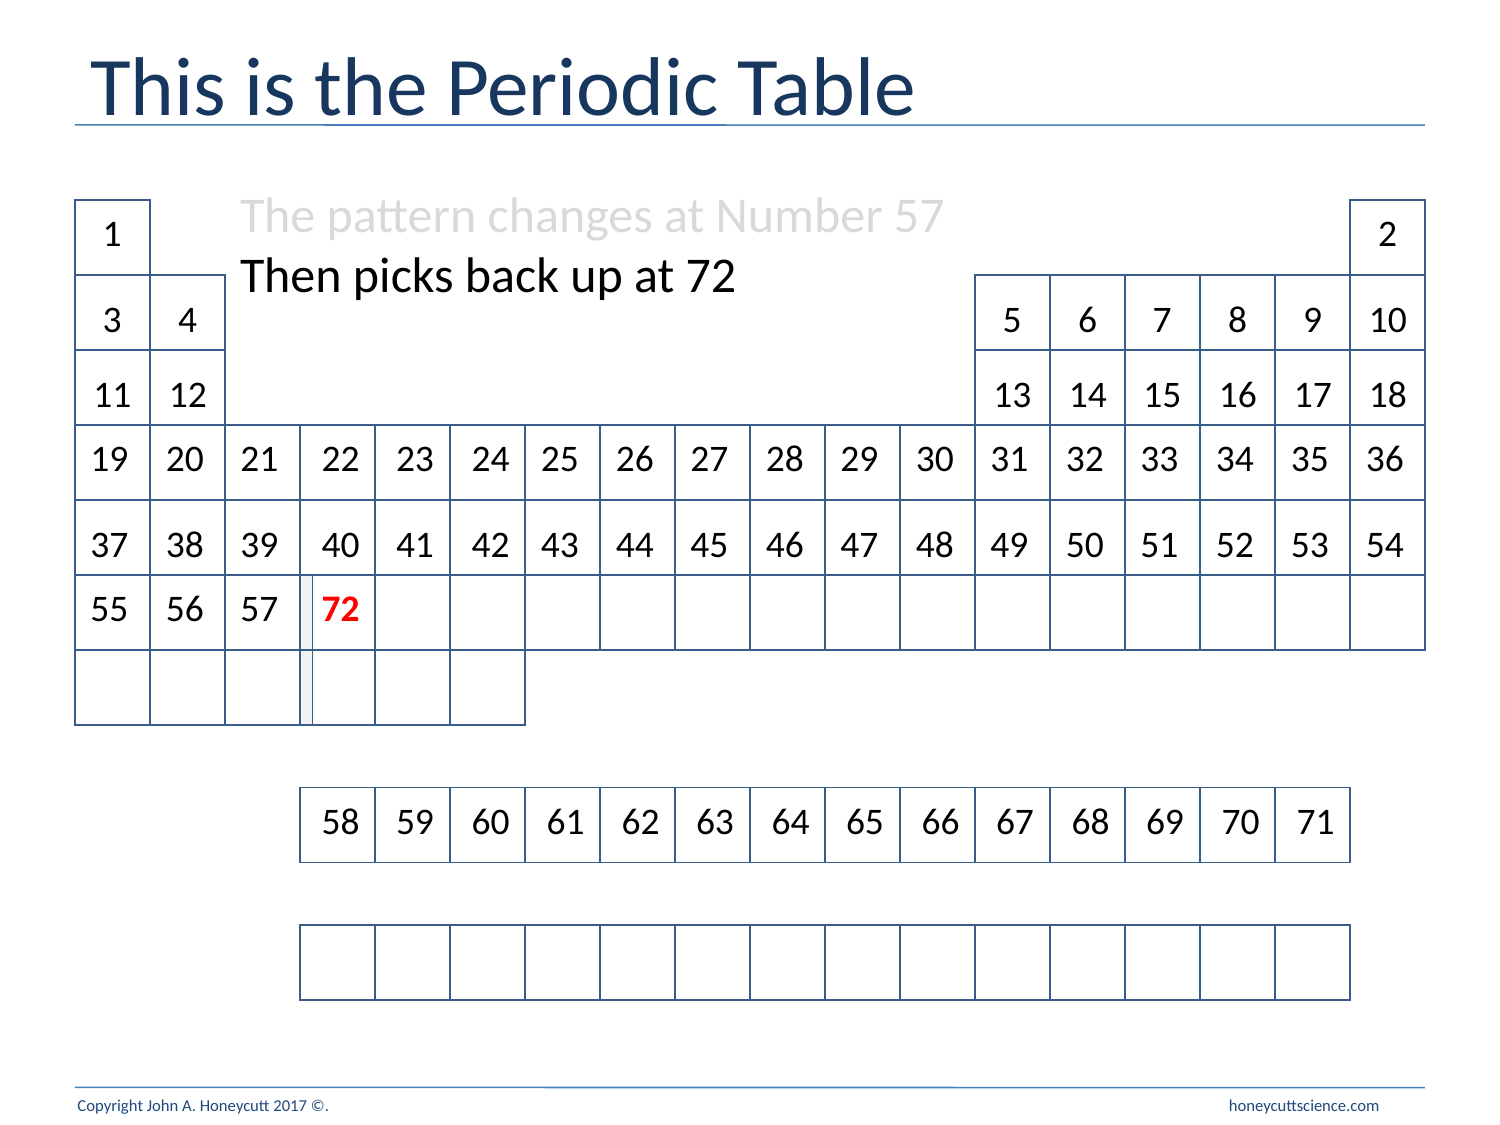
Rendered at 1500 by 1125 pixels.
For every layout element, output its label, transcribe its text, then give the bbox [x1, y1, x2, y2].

text_box 38 [150, 512, 220, 574]
title This is the Periodic Table [75, 45, 1425, 121]
text_box 6 [1062, 287, 1113, 349]
text_box 29 [824, 426, 894, 488]
text_box 36 [1350, 426, 1420, 488]
text_box 65 [830, 789, 900, 850]
text_box 26 [600, 426, 670, 488]
text_box 17 [1278, 362, 1347, 424]
text_box 19 [74, 426, 144, 488]
text_box 47 [824, 512, 894, 574]
text_box 44 [600, 512, 670, 574]
text_box 66 [906, 789, 975, 850]
text_box 71 [1281, 789, 1350, 850]
text_box 7 [1137, 287, 1187, 349]
text_box 52 [1200, 512, 1270, 574]
text_box 11 [77, 362, 147, 424]
text_box 34 [1200, 426, 1270, 488]
text_box 41 [380, 512, 450, 574]
text_box 24 [456, 426, 525, 488]
text_box 64 [756, 789, 825, 850]
text_box The pattern changes at Number 57 Then picks back up at 72 [224, 174, 1138, 312]
text_box 57 [224, 576, 294, 638]
text_box 67 [980, 789, 1050, 850]
text_box 22 [306, 426, 375, 488]
text_box 46 [750, 512, 820, 574]
text_box 1 [87, 201, 137, 263]
text_box 10 [1353, 287, 1422, 349]
text_box 15 [1127, 362, 1197, 424]
text_box 58 [306, 789, 375, 850]
text_box 56 [150, 576, 220, 638]
text_box 5 [987, 287, 1037, 349]
text_box 49 [974, 512, 1044, 574]
text_box 32 [1050, 426, 1120, 488]
text_box 8 [1212, 287, 1263, 349]
text_box 43 [525, 512, 595, 574]
text_box 20 [150, 426, 220, 488]
text_box 53 [1275, 512, 1345, 574]
text_box 12 [153, 362, 222, 424]
text_box 72 [306, 576, 375, 638]
text_box 48 [900, 512, 970, 574]
text_box 4 [162, 287, 213, 349]
text_box 45 [674, 512, 744, 574]
text_box 50 [1050, 512, 1120, 574]
text_box 39 [224, 512, 294, 574]
text_box 37 [74, 512, 144, 574]
text_box 2 [1362, 201, 1413, 263]
text_box 68 [1056, 789, 1125, 850]
text_box 31 [974, 426, 1044, 488]
text_box 61 [531, 789, 600, 850]
text_box 27 [674, 426, 744, 488]
text_box 62 [606, 789, 675, 850]
text_box 16 [1203, 362, 1272, 424]
text_box 23 [380, 426, 450, 488]
text_box 28 [750, 426, 820, 488]
text_box 13 [977, 362, 1047, 424]
text_box 3 [87, 287, 137, 349]
text_box 33 [1124, 426, 1194, 488]
text_box 18 [1353, 362, 1422, 424]
text_box 9 [1287, 287, 1338, 349]
text_box 25 [525, 426, 595, 488]
text_box 60 [456, 789, 525, 850]
text_box 14 [1053, 362, 1122, 424]
text_box 35 [1275, 426, 1345, 488]
text_box 55 [74, 576, 144, 638]
text_box 63 [680, 789, 750, 850]
text_box 70 [1206, 789, 1275, 850]
text_box 21 [224, 426, 294, 488]
text_box 30 [900, 426, 970, 488]
text_box 51 [1124, 512, 1194, 574]
text_box 54 [1350, 512, 1420, 574]
text_box 42 [456, 512, 525, 574]
text_box 69 [1130, 789, 1200, 850]
text_box 59 [380, 789, 450, 850]
text_box 40 [306, 512, 375, 574]
